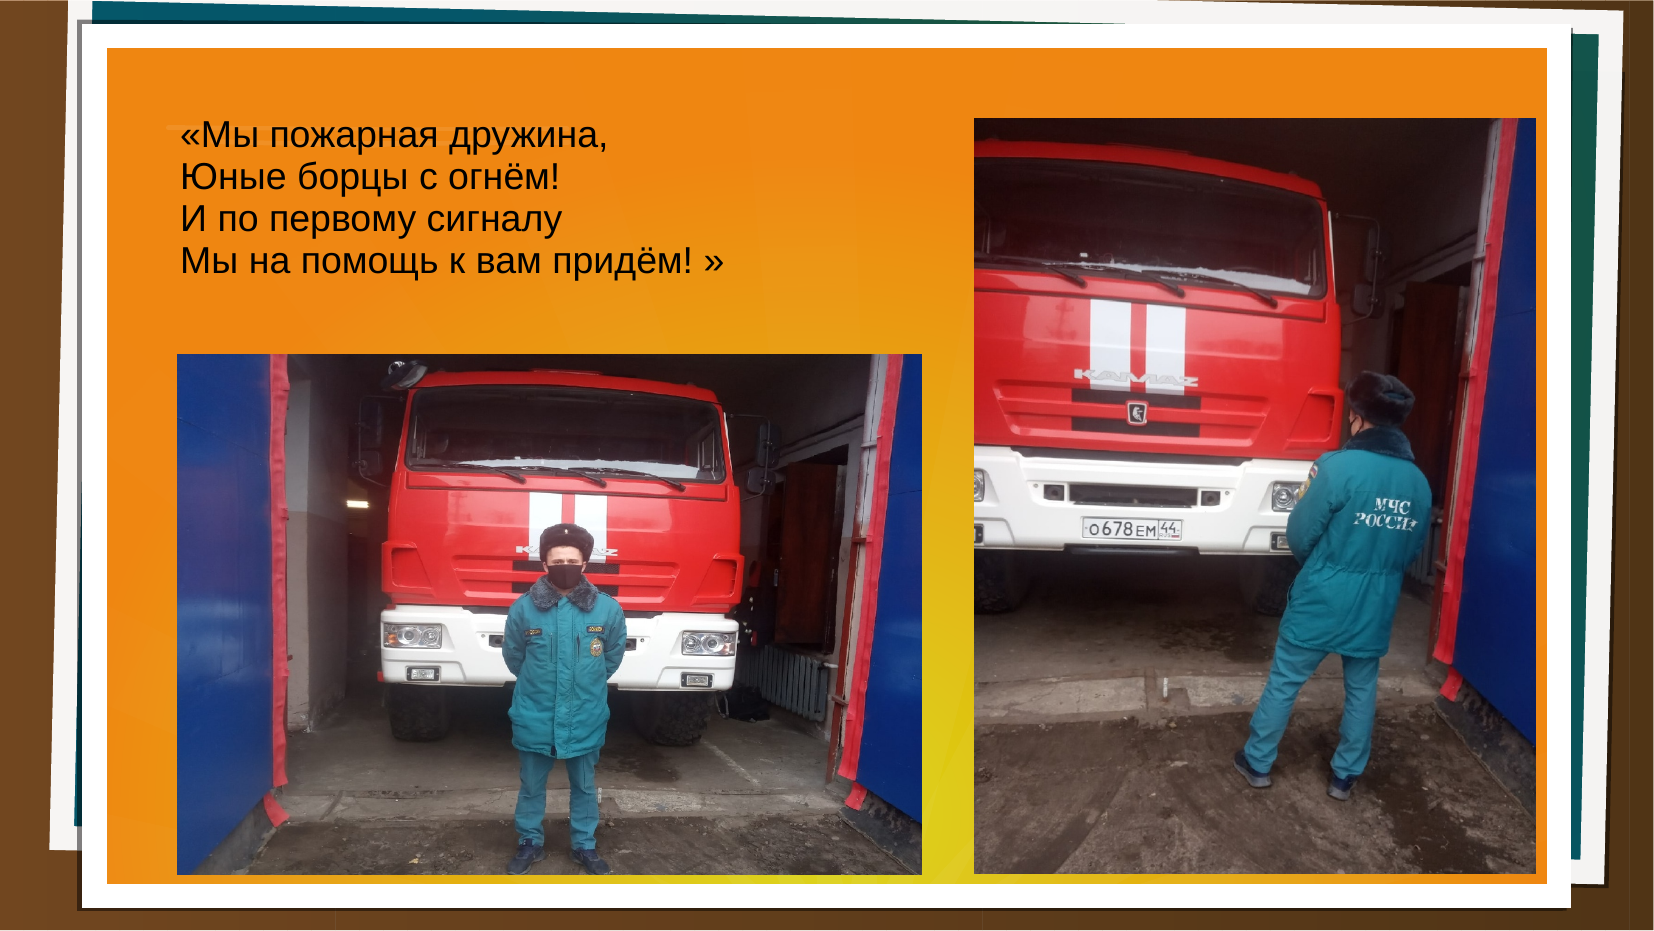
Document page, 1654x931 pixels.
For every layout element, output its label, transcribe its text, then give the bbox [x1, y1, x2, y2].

picture [974, 118, 1536, 875]
picture [177, 354, 922, 875]
text_box «Мы пожарная дружина, Юные борцы с огнём! И по первому сигналу Мы на помощь к вам придём! » [165, 106, 910, 290]
